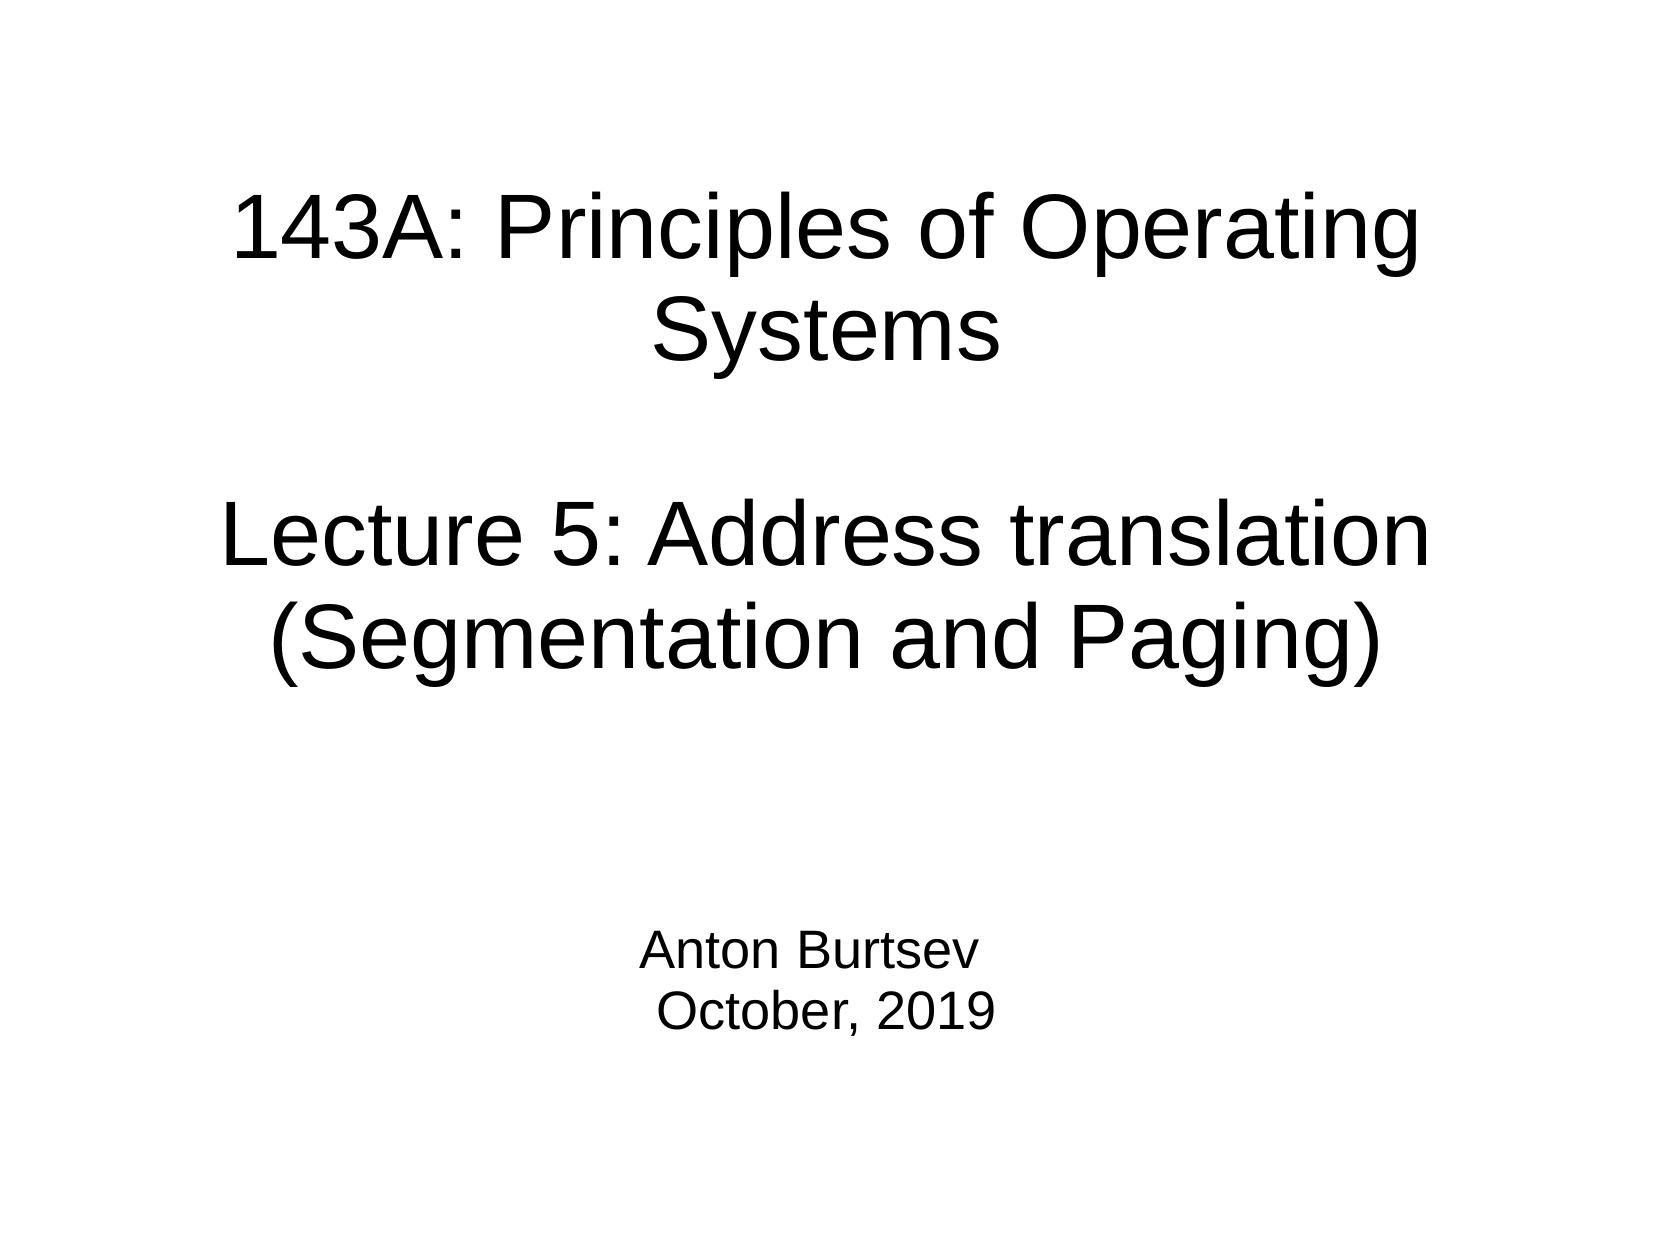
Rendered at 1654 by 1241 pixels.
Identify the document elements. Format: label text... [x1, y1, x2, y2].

subtitle Anton Burtsev October, 2019 [82, 637, 1571, 1109]
title 143A: Principles of Operating Systems Lecture 5: Address translation (Segmentation and Paging) [82, 113, 1571, 637]
